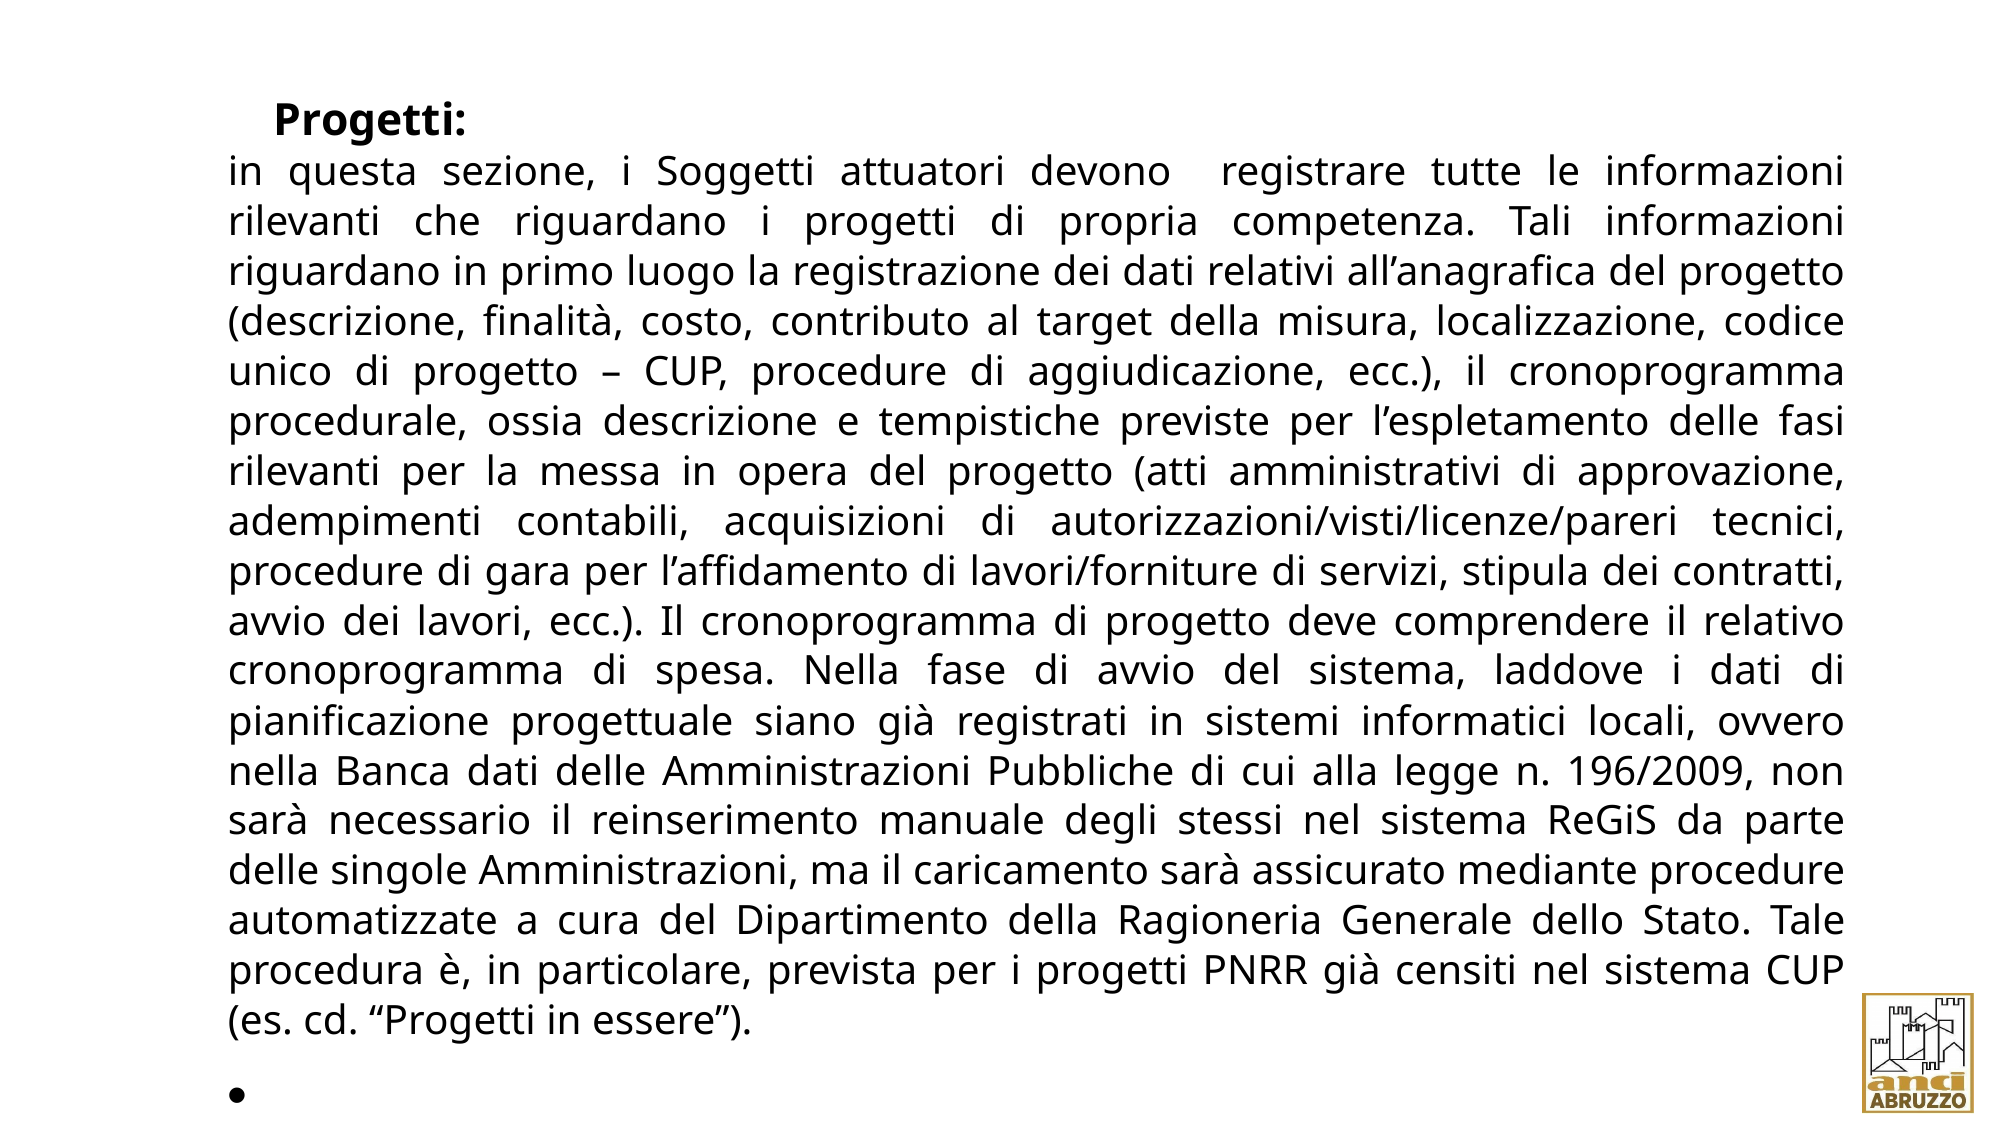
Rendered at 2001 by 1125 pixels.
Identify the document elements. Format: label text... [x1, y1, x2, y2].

list Progetti: in questa sezione, i Soggetti attuatori devono registrare tutte le informazioni rilevanti che riguardano i progetti di propria competenza. Tali informazioni riguardano in primo luogo la registrazione dei dati relativi all’anagrafica del progetto (descrizione, finalità, costo, contributo al target della misura, localizzazione, codice unico di progetto – CUP, procedure di aggiudicazione, ecc.), il cronoprogramma procedurale, ossia descrizione e tempistiche previste per l’espletamento delle fasi rilevanti per la messa in opera del progetto (atti amministrativi di approvazione, adempimenti contabili, acquisizioni di autorizzazioni/visti/licenze/pareri tecnici, procedure di gara per l’affidamento di lavori/forniture di servizi, stipula dei contratti, avvio dei lavori, ecc.). Il cronoprogramma di progetto deve comprendere il relativo cronoprogramma di spesa. Nella fase di avvio del sistema, laddove i dati di pianificazione progettuale siano già registrati in sistemi informatici locali, ovvero nella Banca dati delle Amministrazioni Pubbliche di cui alla legge n. 196/2009, non sarà necessario il reinserimento manuale degli stessi nel sistema ReGiS da parte delle singole Amministrazioni, ma il caricamento sarà assicurato mediante procedure automatizzate a cura del Dipartimento della Ragioneria Generale dello Stato. Tale procedura è, in particolare, prevista per i progetti PNRR già censiti nel sistema CUP (es. cd. “Progetti in essere”). [212, 93, 1863, 1066]
